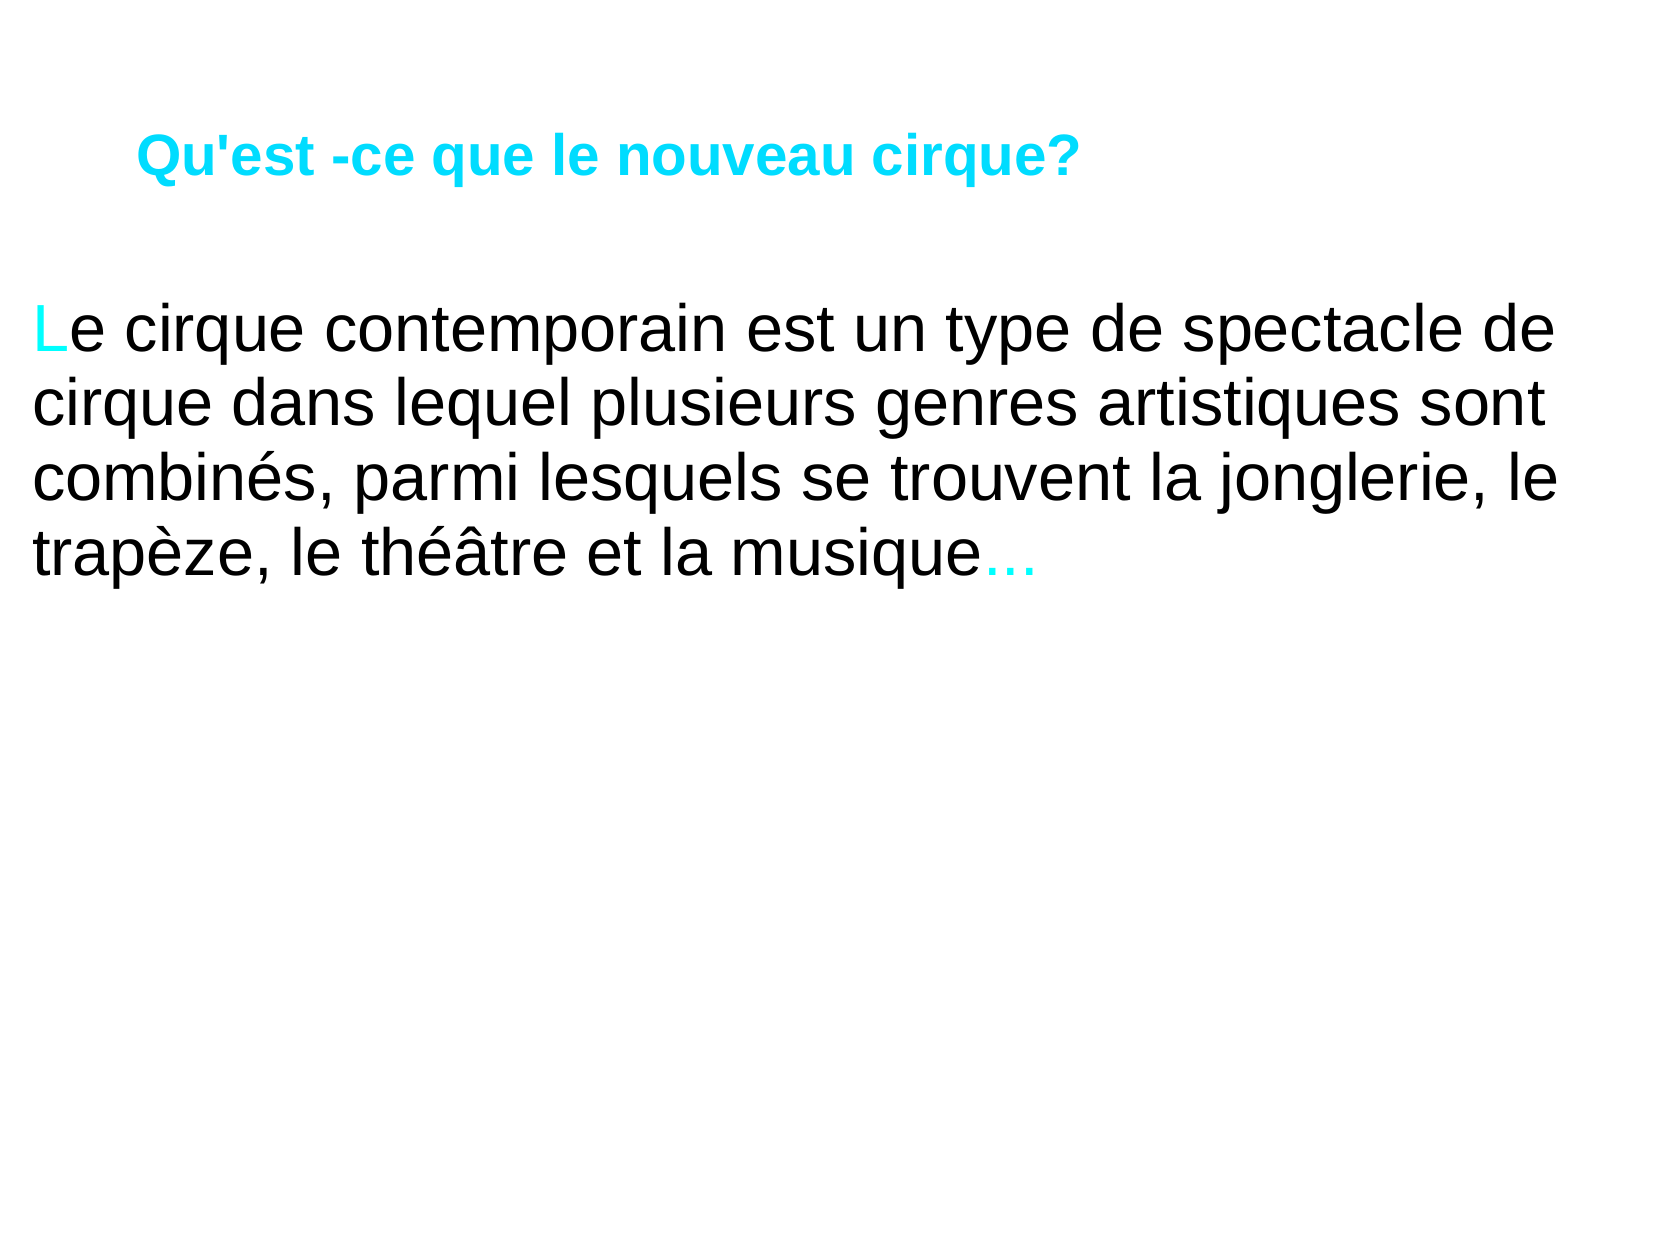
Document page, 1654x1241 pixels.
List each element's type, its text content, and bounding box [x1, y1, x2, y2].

text_box Le cirque contemporain est un type de spectacle de cirque dans lequel plusieurs genres artistiques sont combinés, parmi lesquels se trouvent la jonglerie, le trapèze, le théâtre et la musique... [17, 283, 1654, 598]
text_box Qu'est -ce que le nouveau cirque? [121, 115, 1262, 240]
